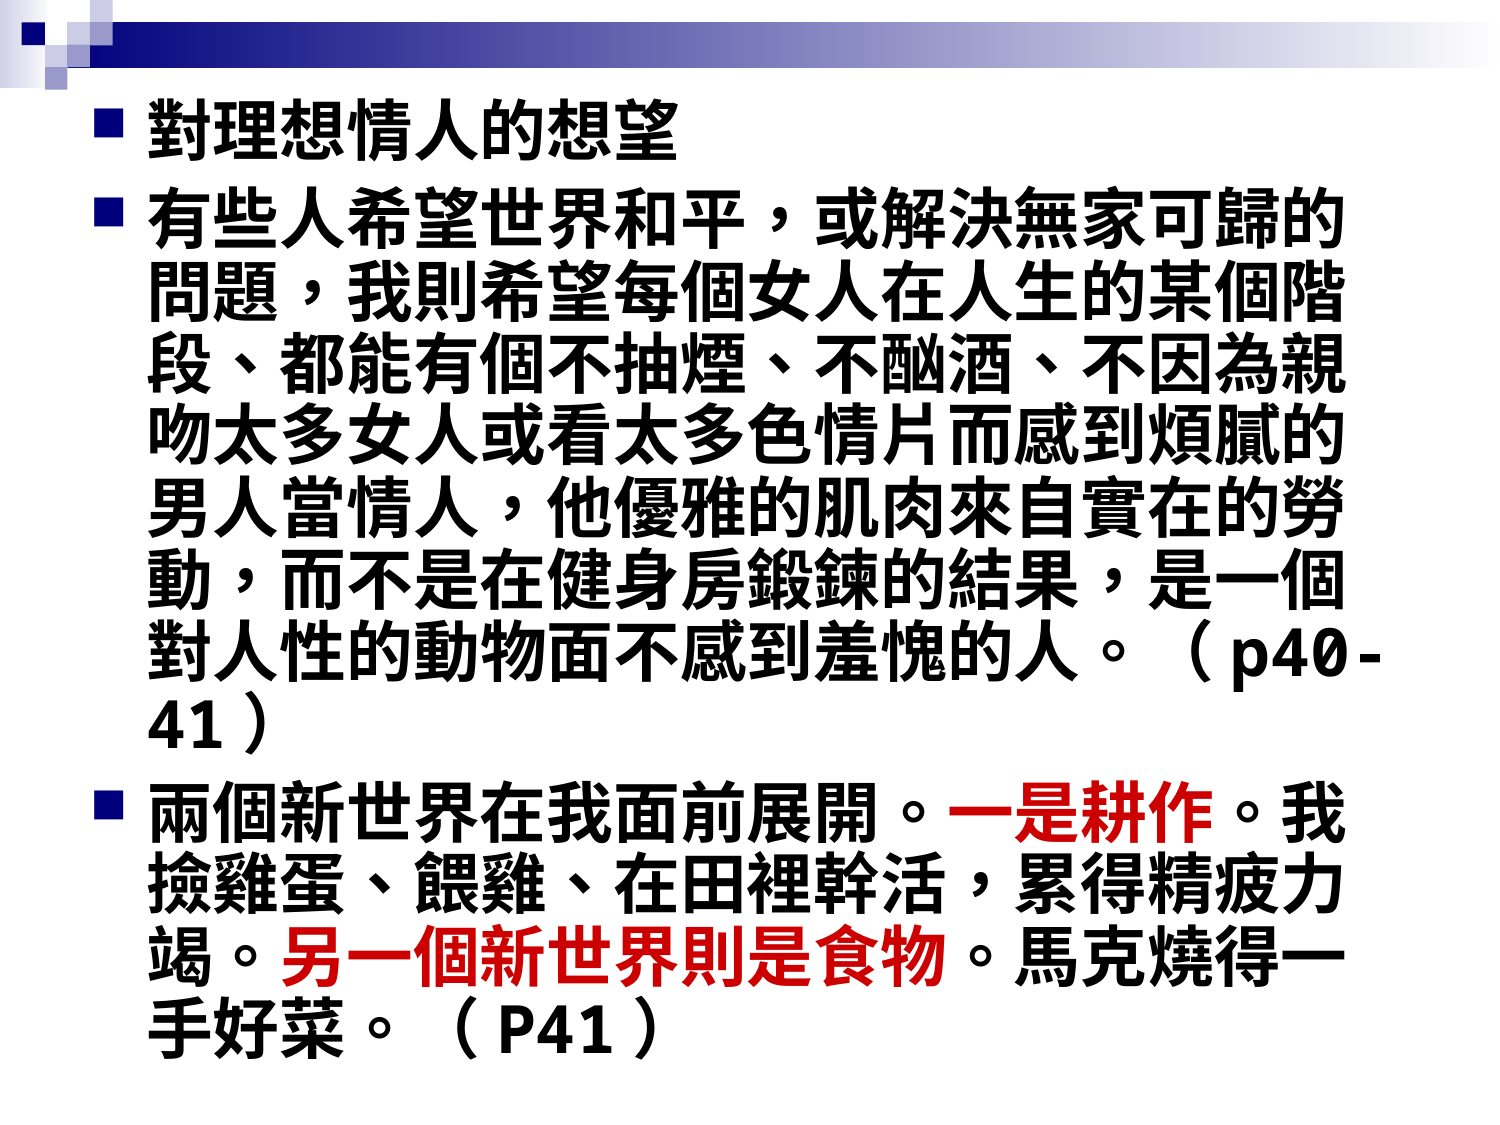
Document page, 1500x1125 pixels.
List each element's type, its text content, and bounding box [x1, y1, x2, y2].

list 對理想情人的想望 有些人希望世界和平，或解決無家可歸的問題，我則希望每個女人在人生的某個階段、都能有個不抽煙、不酗酒、不因為親吻太多女人或看太多色情片而感到煩膩的男人當情人，他優雅的肌肉來自實在的勞動，而不是在健身房鍛鍊的結果，是一個對人性的動物面不感到羞愧的人。（p40-41） 兩個新世界在我面前展開。一是耕作。我撿雞蛋、餵雞、在田裡幹活，累得精疲力竭。另一個新世界則是食物。馬克燒得一手好菜。（P41） [75, 90, 1426, 1125]
